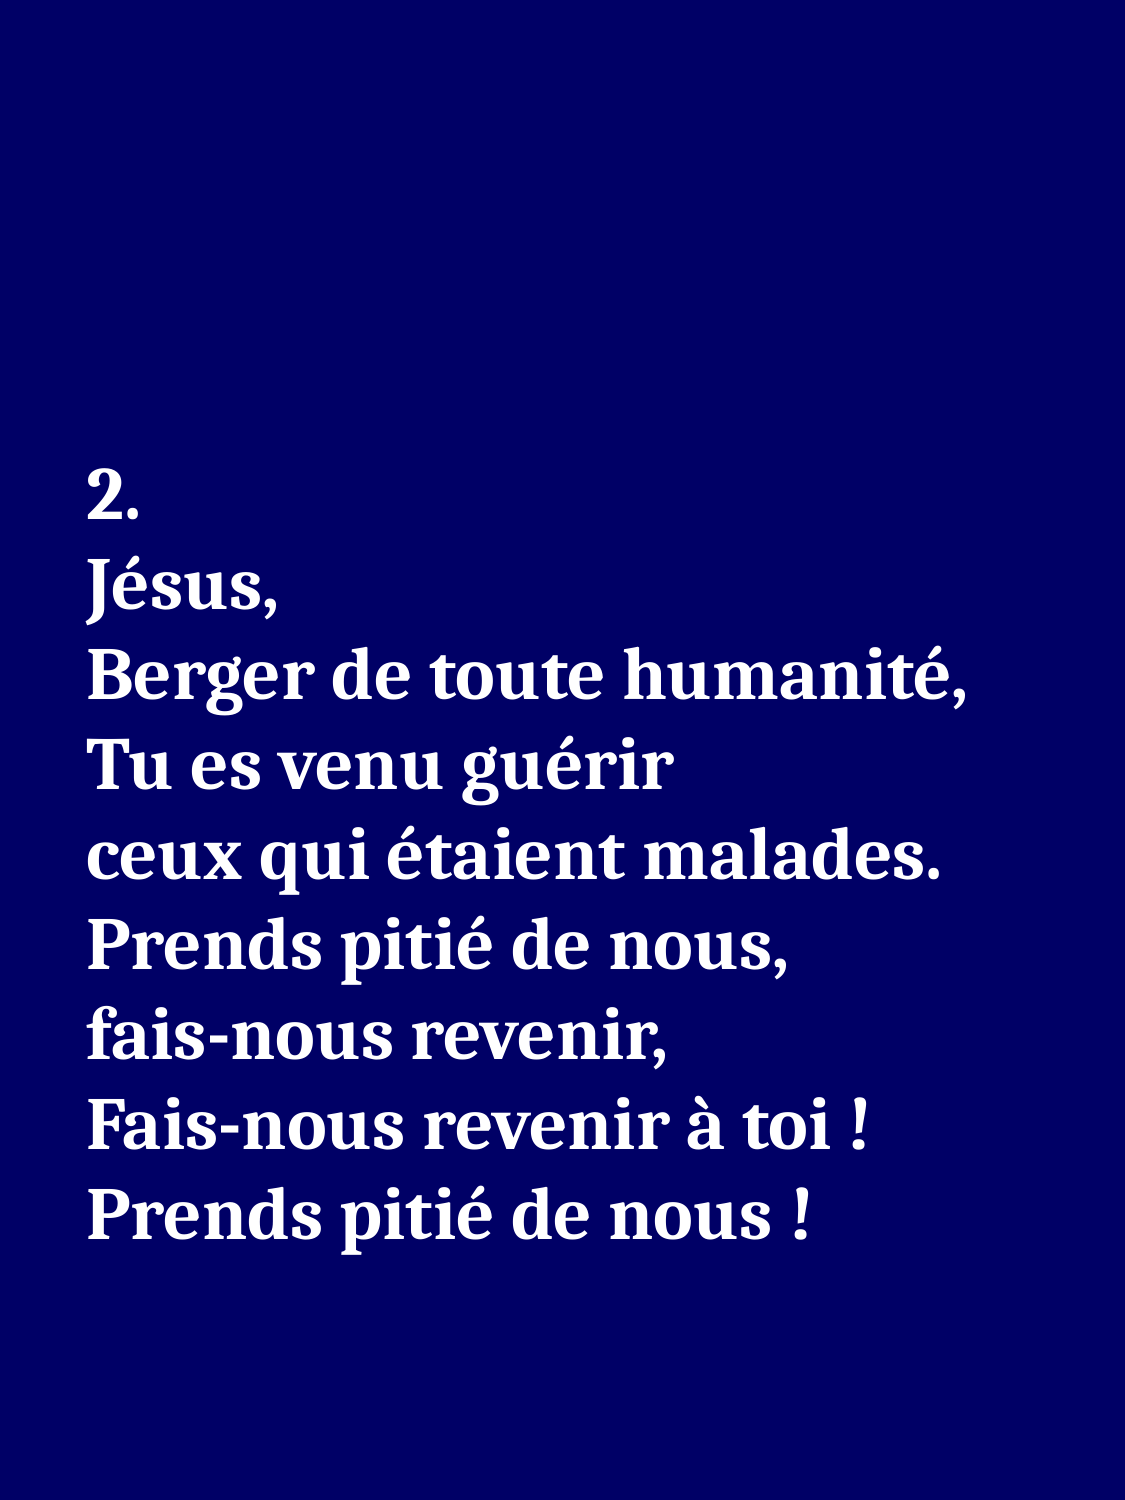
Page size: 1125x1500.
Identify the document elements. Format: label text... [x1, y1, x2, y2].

text_box 2. Jésus, Berger de toute humanité, Tu es venu guérir ceux qui étaient malades. Prends pitié de nous, fais-nous revenir, Fais-nous revenir à toi ! Prends pitié de nous ! [70, 347, 1114, 1311]
